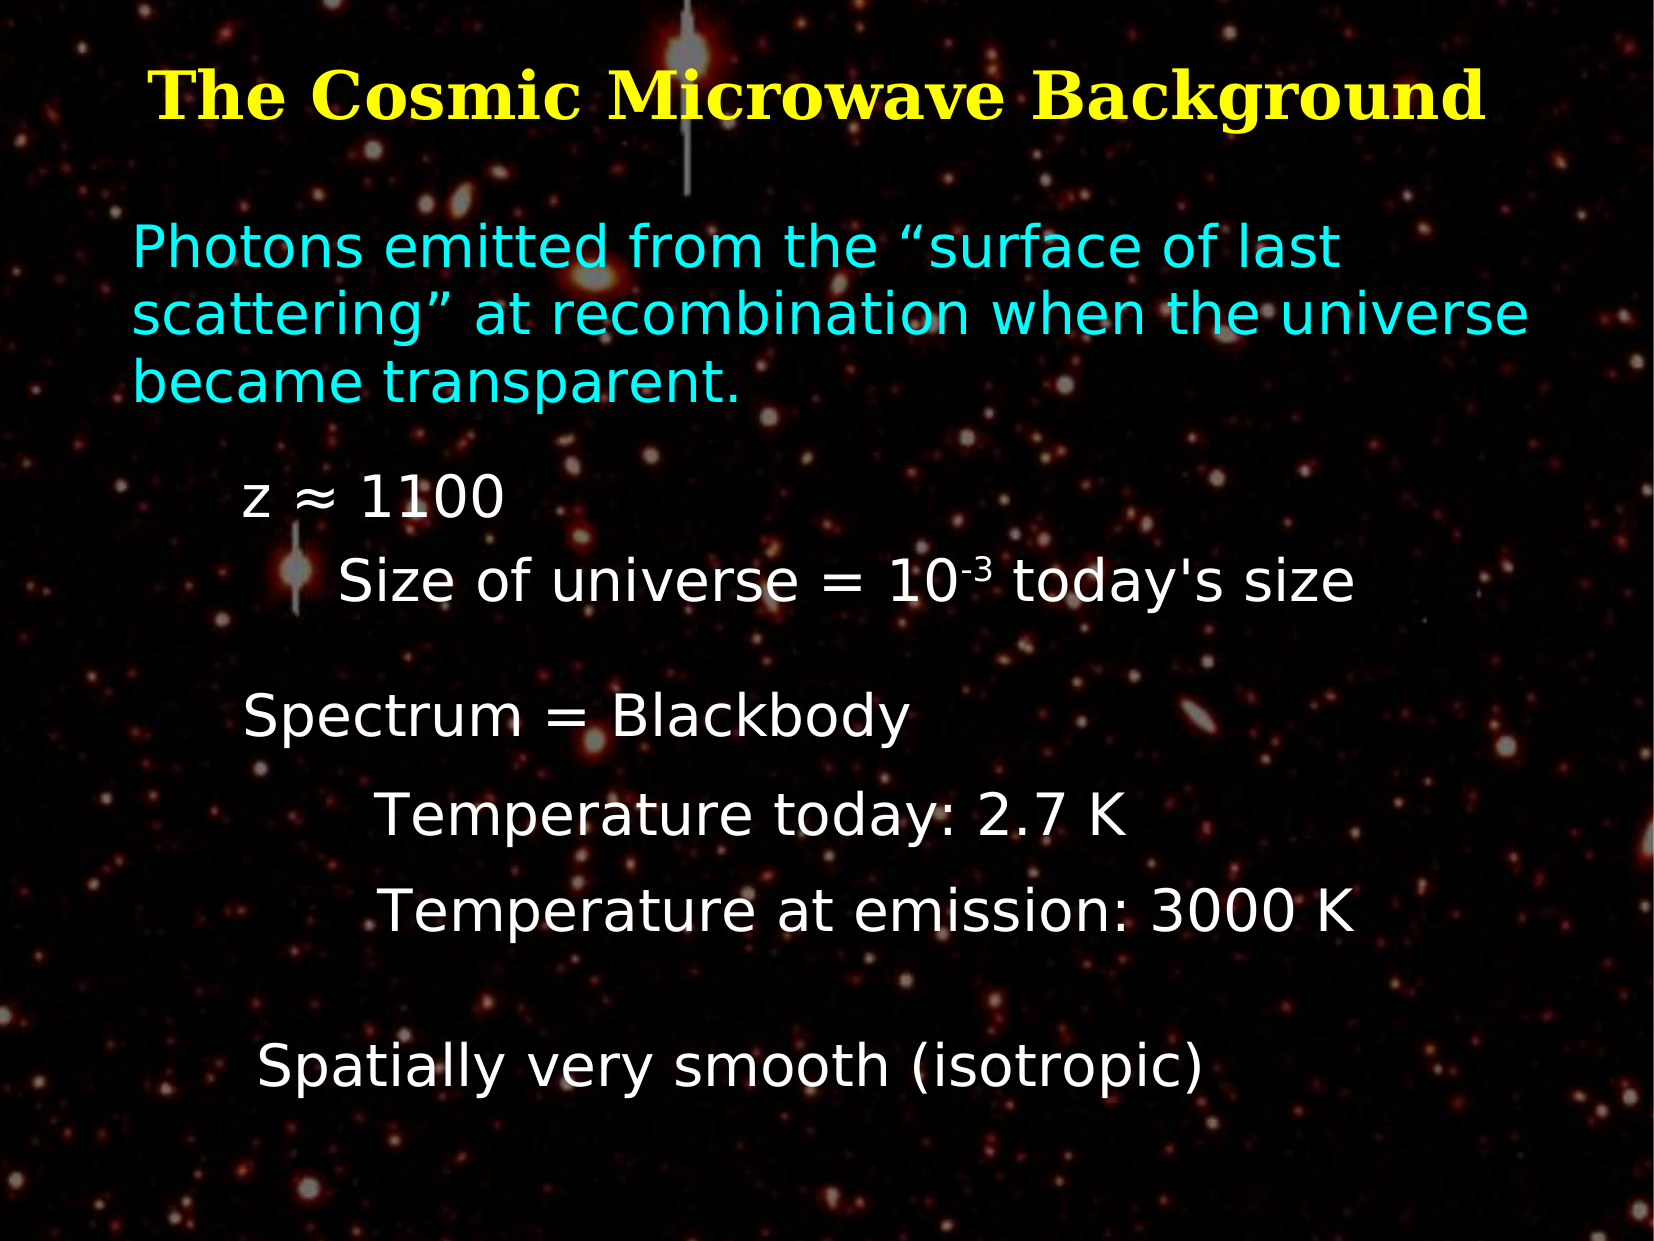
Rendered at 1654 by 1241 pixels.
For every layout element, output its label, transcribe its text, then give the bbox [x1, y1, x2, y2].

text_box Photons emitted from the “surface of last scattering” at recombination when the universe became transparent. [131, 213, 1601, 797]
text_box Temperature at emission: 3000 K [377, 877, 1355, 952]
text_box Spectrum = Blackbody [242, 682, 913, 757]
text_box Temperature today: 2.7 K [374, 781, 1127, 856]
text_box The Cosmic Microwave Background [146, 56, 1489, 162]
picture [0, 0, 1654, 1241]
text_box Spatially very smooth (isotropic) [256, 1032, 1206, 1107]
text_box Size of universe = 10-3 today's size [337, 547, 1357, 625]
text_box z ≈ 1100 [241, 463, 507, 539]
